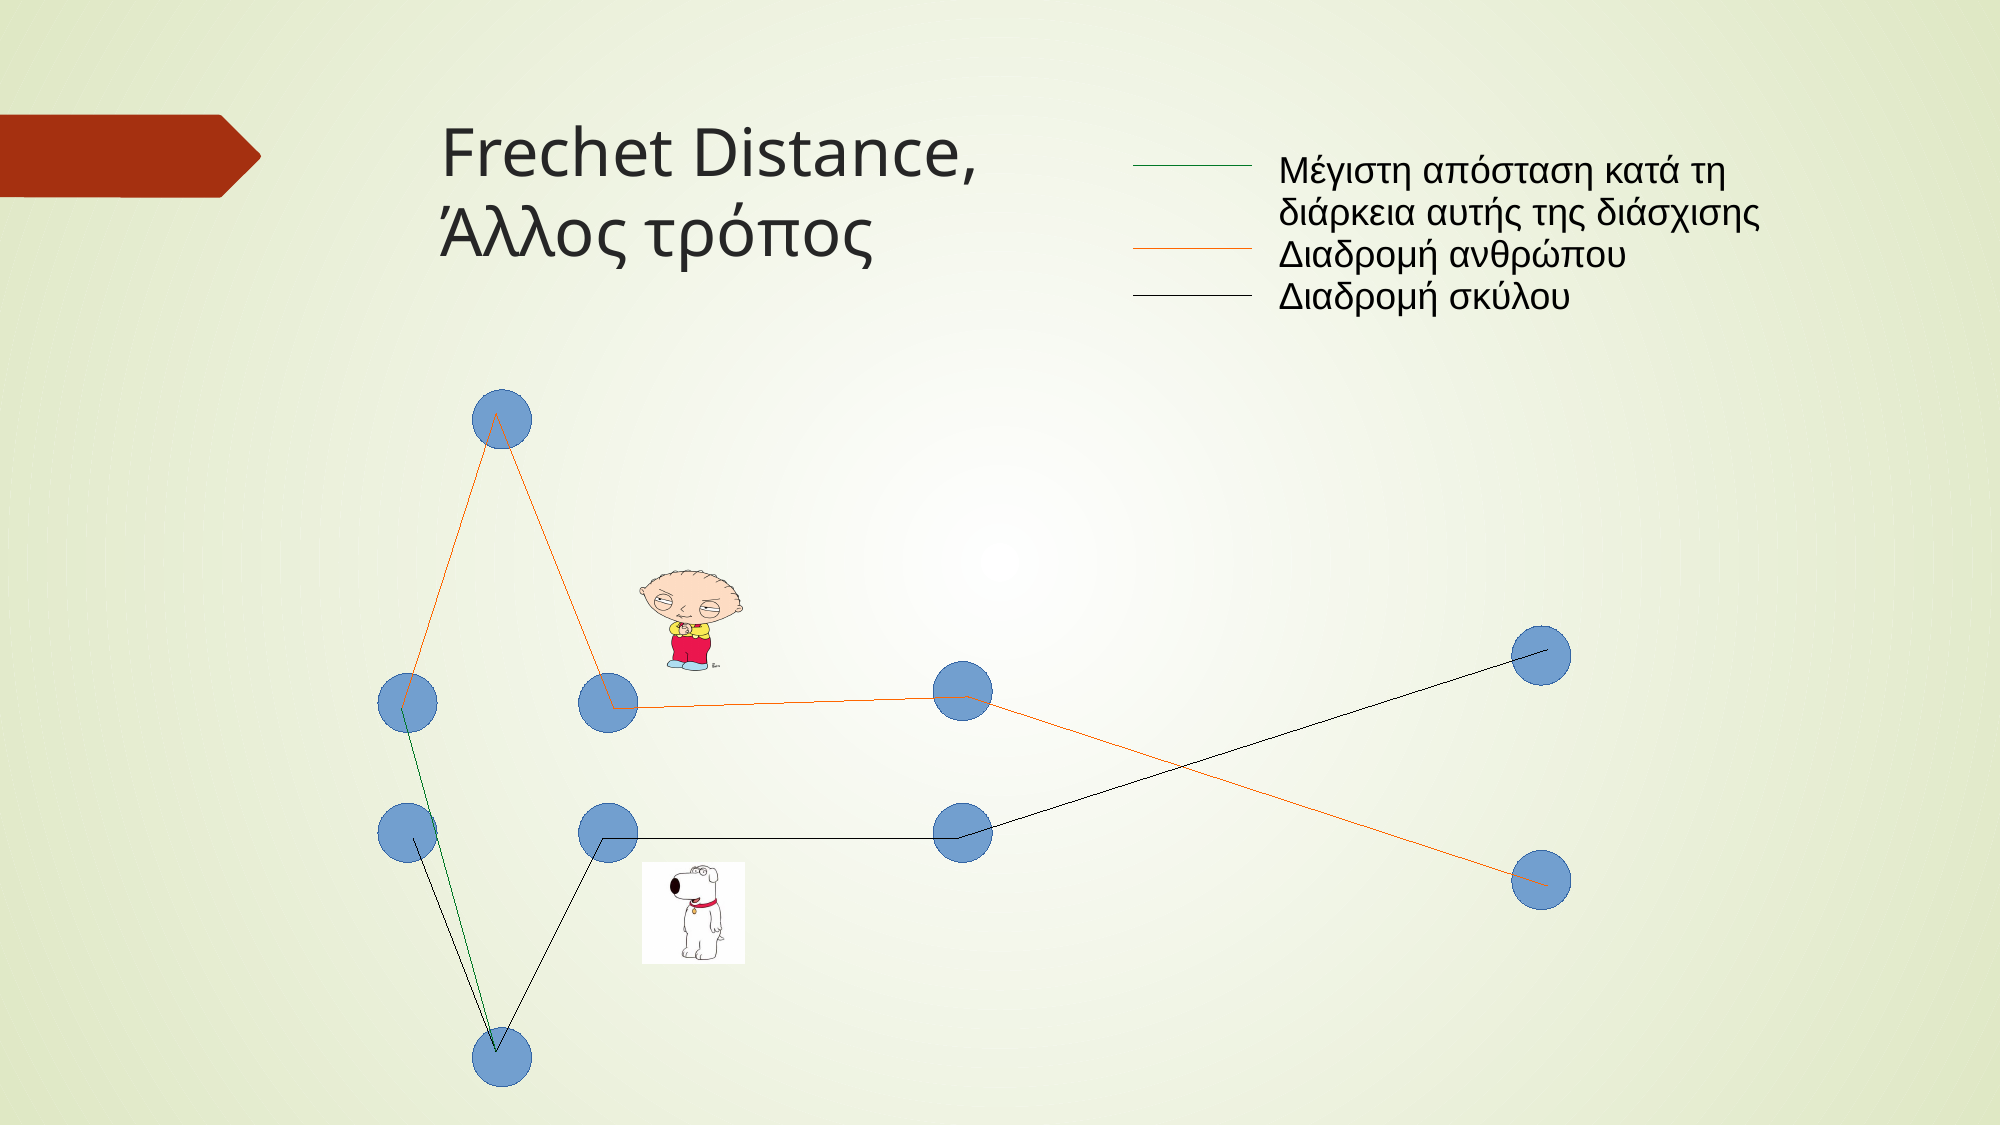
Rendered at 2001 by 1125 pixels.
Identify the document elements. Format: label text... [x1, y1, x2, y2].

text_box [933, 661, 993, 721]
text_box [472, 389, 532, 449]
text_box [472, 1027, 532, 1087]
title Frechet Distance, Άλλος τρόπος [425, 102, 1888, 313]
text_box [377, 673, 438, 733]
picture [642, 862, 745, 964]
picture [637, 566, 745, 674]
text_box [933, 803, 993, 863]
text_box [1511, 625, 1571, 686]
text_box [578, 673, 638, 733]
text_box [578, 803, 638, 863]
text_box [377, 803, 438, 863]
text_box Μέγιστη απόσταση κατά τη διάρκεια αυτής της διάσχισης Διαδρομή ανθρώπου Διαδρομή σκύλου [1263, 141, 1843, 325]
text_box [1511, 850, 1571, 910]
